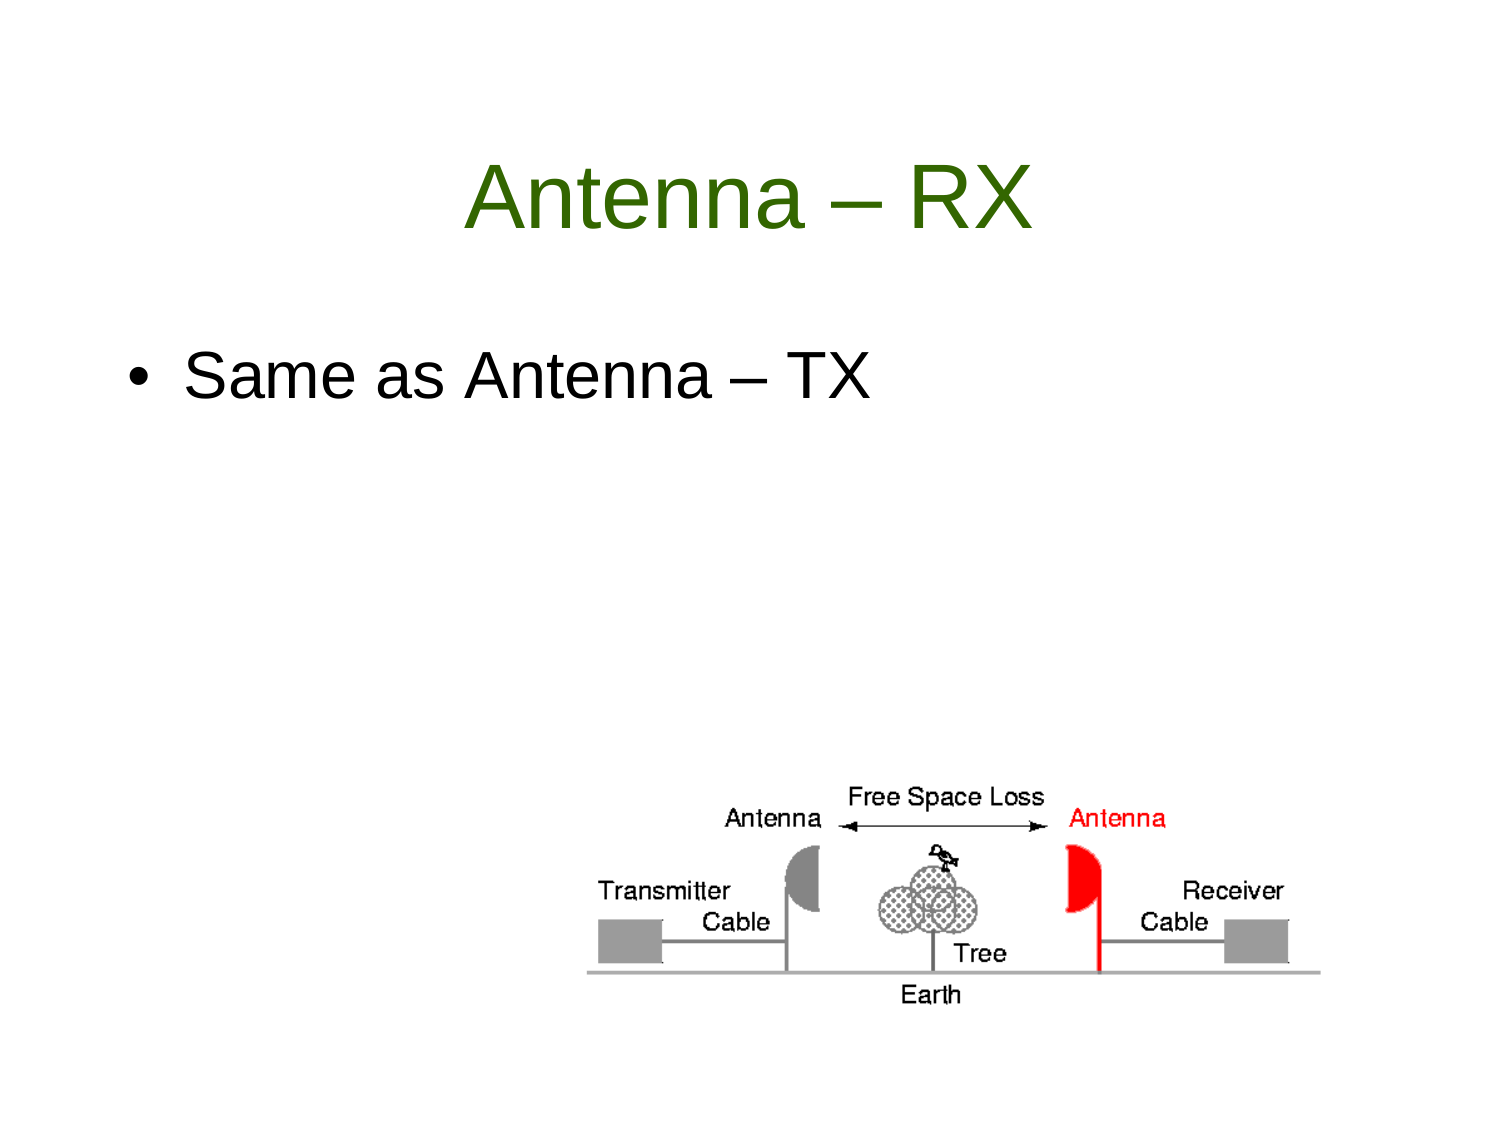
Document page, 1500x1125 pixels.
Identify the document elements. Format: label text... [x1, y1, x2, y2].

list Same as Antenna – TX [112, 324, 1455, 1000]
picture [582, 783, 1327, 1011]
title Antenna – RX [112, 79, 1388, 309]
